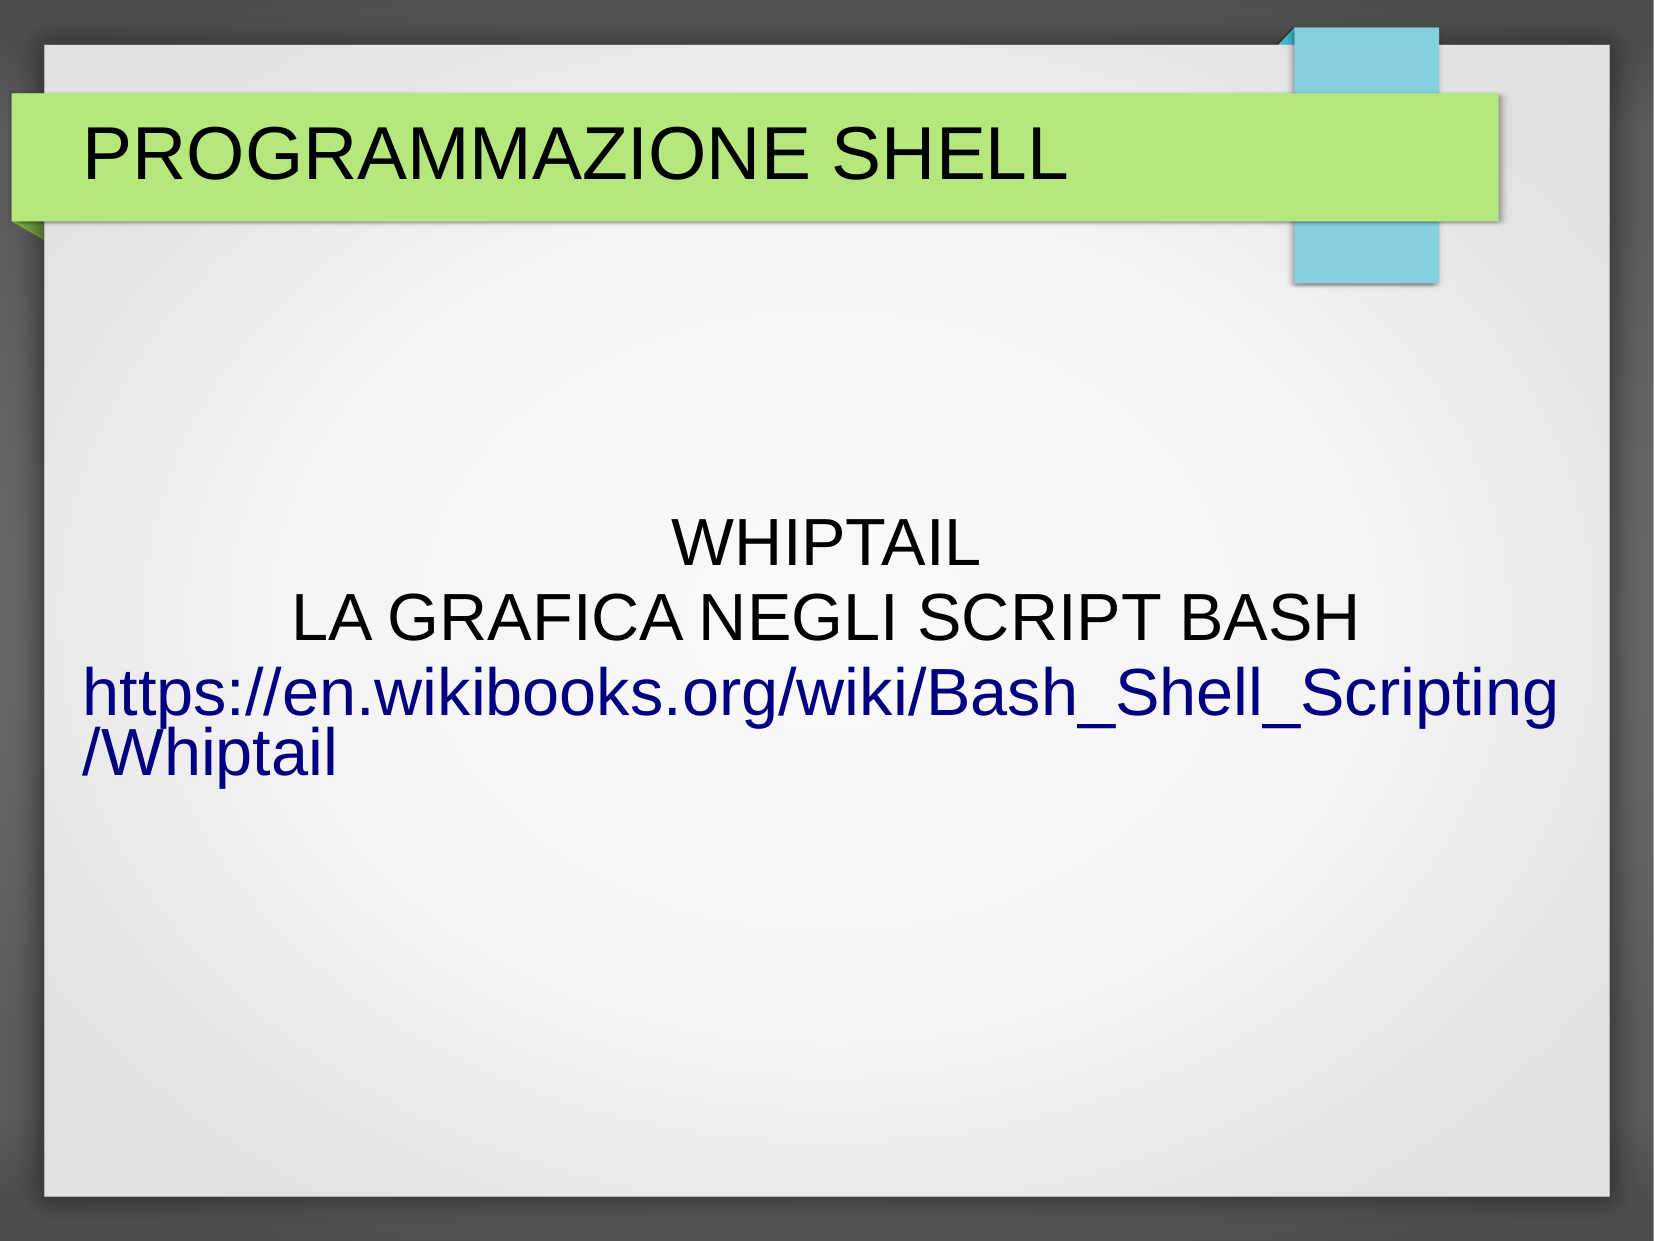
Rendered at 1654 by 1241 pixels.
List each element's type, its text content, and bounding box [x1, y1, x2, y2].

picture [0, 0, 1654, 1241]
title PROGRAMMAZIONE SHELL [82, 94, 1264, 213]
subtitle WHIPTAIL LA GRAFICA NEGLI SCRIPT BASH https://en.wikibooks.org/wiki/Bash_Shell_Scripting/Whiptail [82, 295, 1571, 1015]
